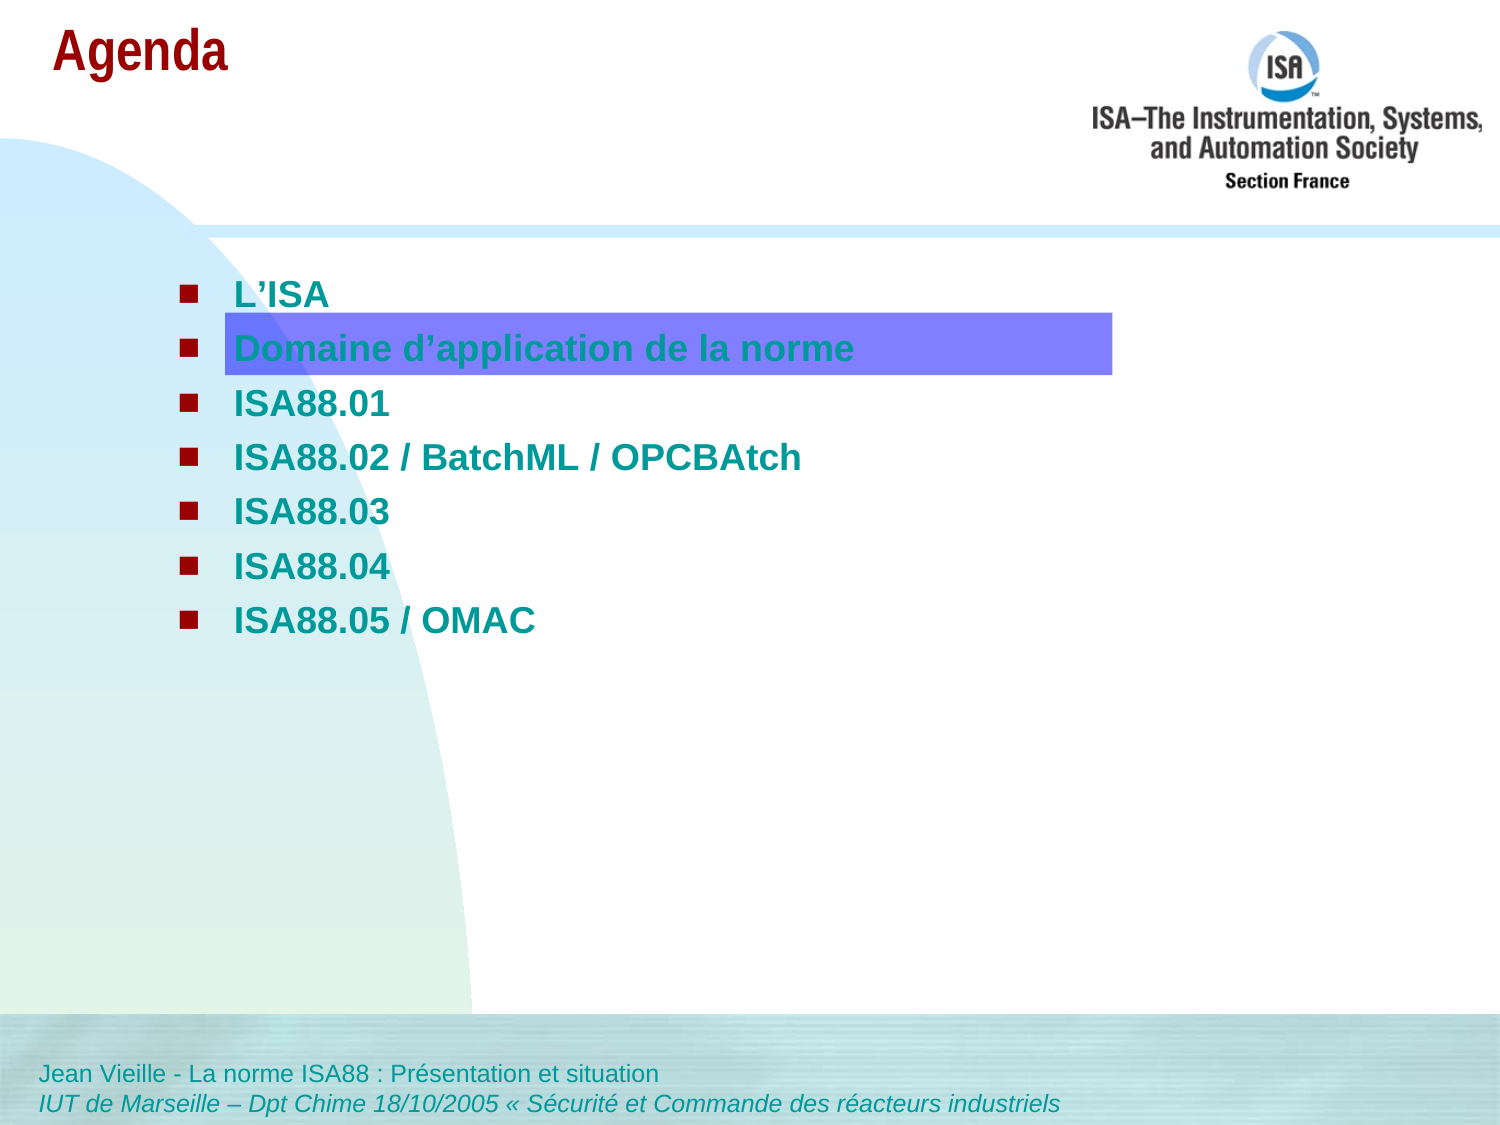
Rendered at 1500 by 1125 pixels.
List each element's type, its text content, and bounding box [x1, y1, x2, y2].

list L’ISA Domaine d’application de la norme ISA88.01 ISA88.02 / BatchML / OPCBAtch ISA88.03 ISA88.04 ISA88.05 / OMAC [162, 262, 1453, 1000]
picture [0, 1014, 1500, 1125]
picture [1092, 31, 1483, 194]
title Agenda [37, 12, 1088, 201]
